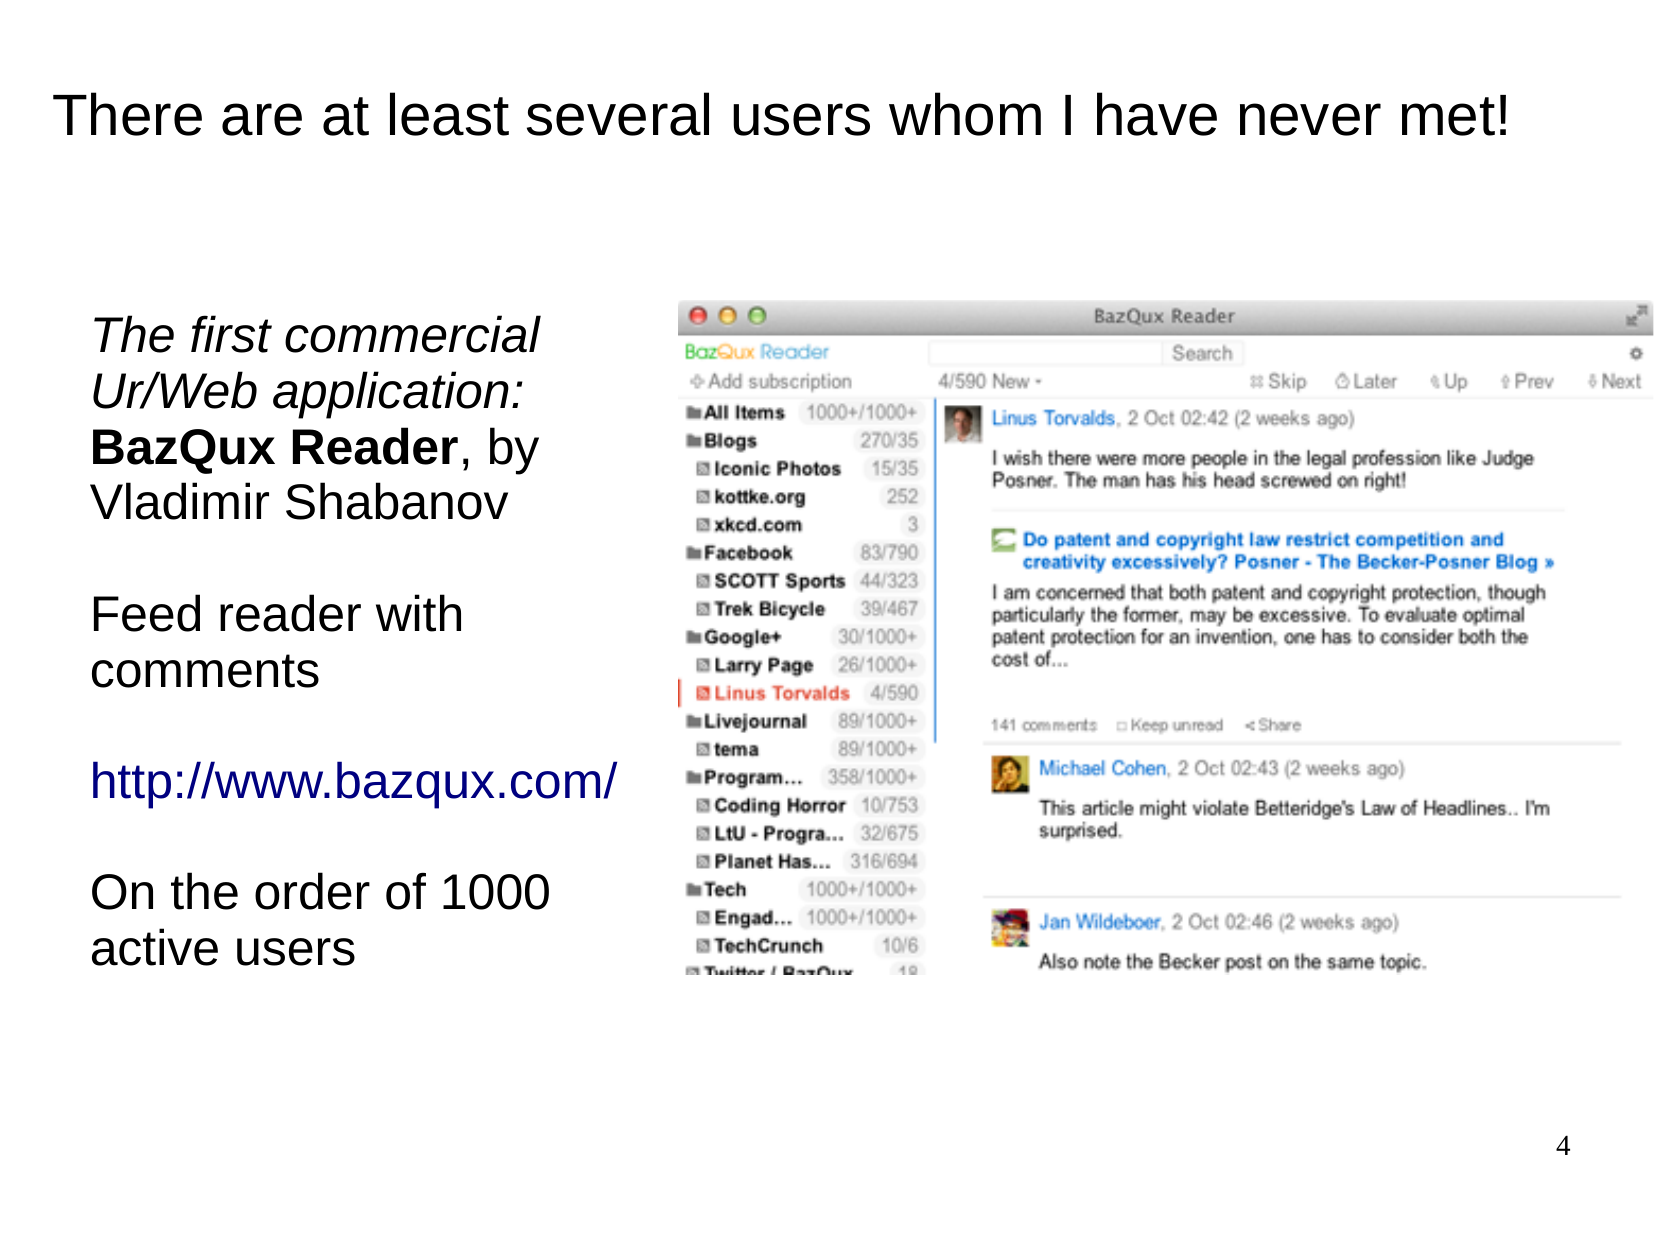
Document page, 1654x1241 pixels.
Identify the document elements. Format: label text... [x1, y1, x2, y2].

text_box The first commercial Ur/Web application: BazQux Reader, by Vladimir Shabanov Feed reader with comments http://www.bazqux.com/ On the order of 1000 active users [75, 300, 657, 984]
text_box There are at least several users whom I have never met! [37, 75, 1613, 155]
picture [678, 300, 1654, 976]
